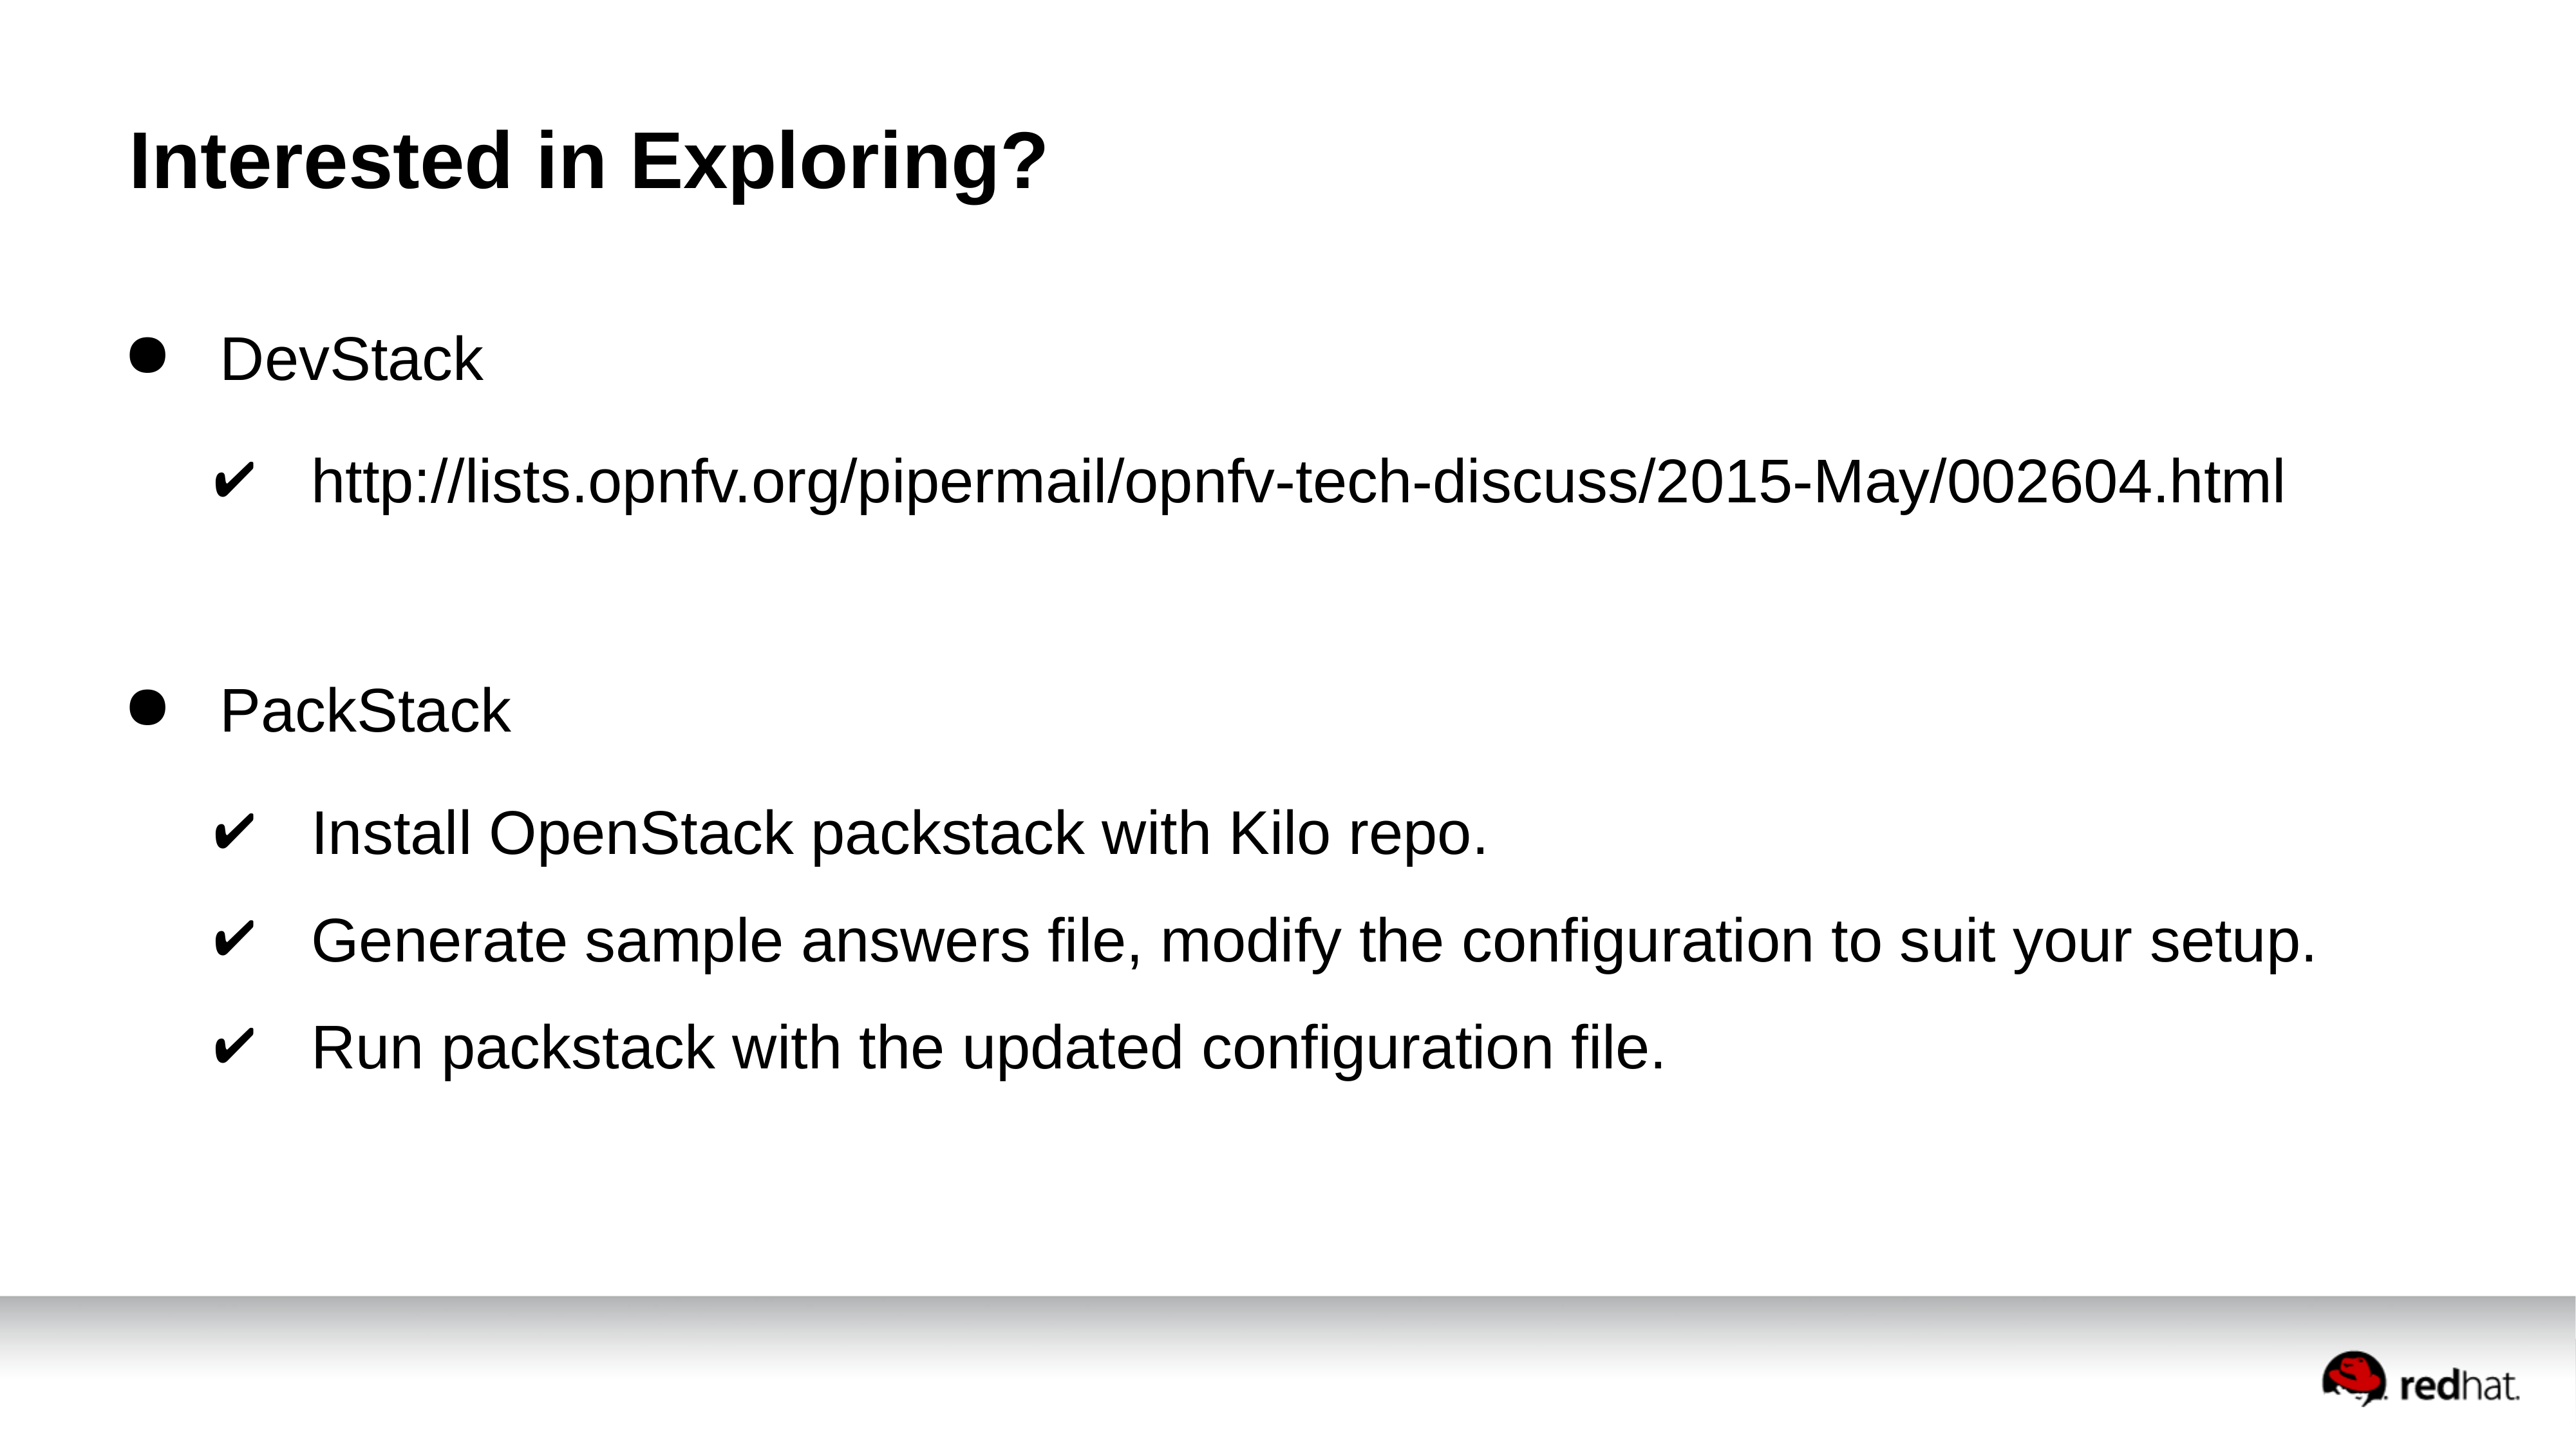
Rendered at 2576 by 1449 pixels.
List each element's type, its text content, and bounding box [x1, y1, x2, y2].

list DevStack http://lists.opnfv.org/pipermail/opnfv-tech-discuss/2015-May/002604.html PackStack Install OpenStack packstack with Kilo repo. Generate sample answers file, modify the configuration to suit your setup. Run packstack with the updated configuration file. [123, 289, 2425, 1277]
title Interested in Exploring? [129, 100, 2261, 222]
picture [0, 0, 2576, 1449]
